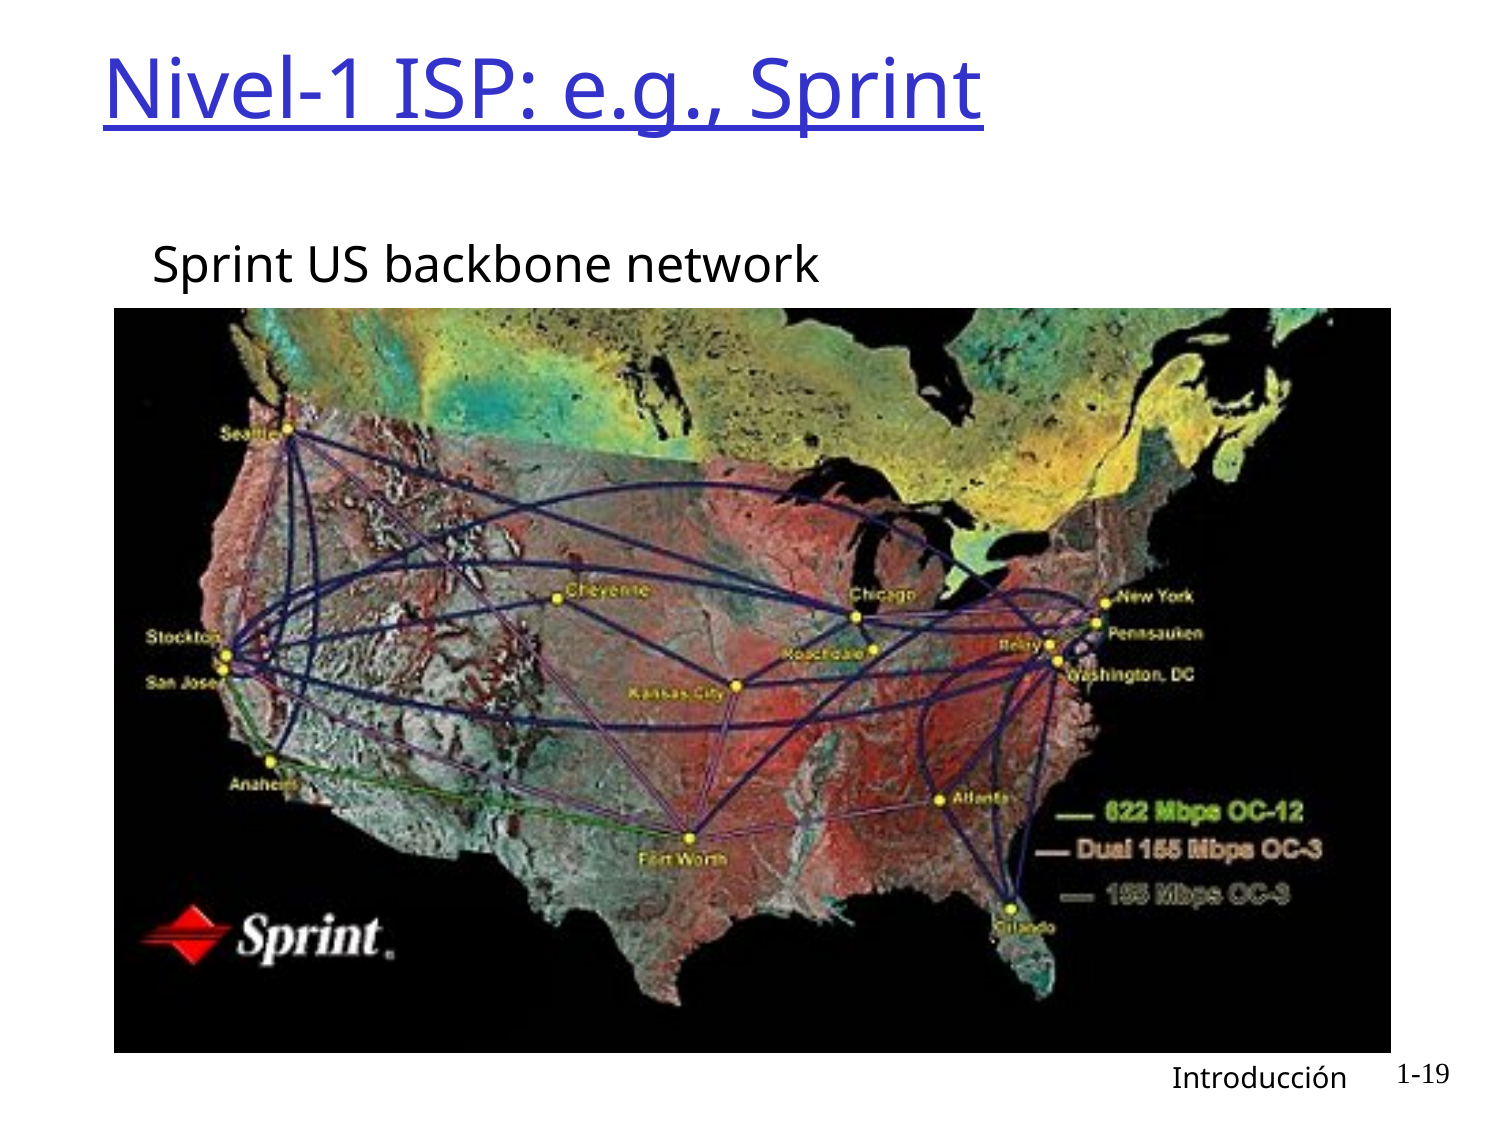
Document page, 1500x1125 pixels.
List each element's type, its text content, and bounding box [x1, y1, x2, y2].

picture [114, 308, 1391, 1053]
title Nivel-1 ISP: e.g., Sprint [87, 23, 1463, 150]
text_box Sprint US backbone network [137, 224, 836, 300]
